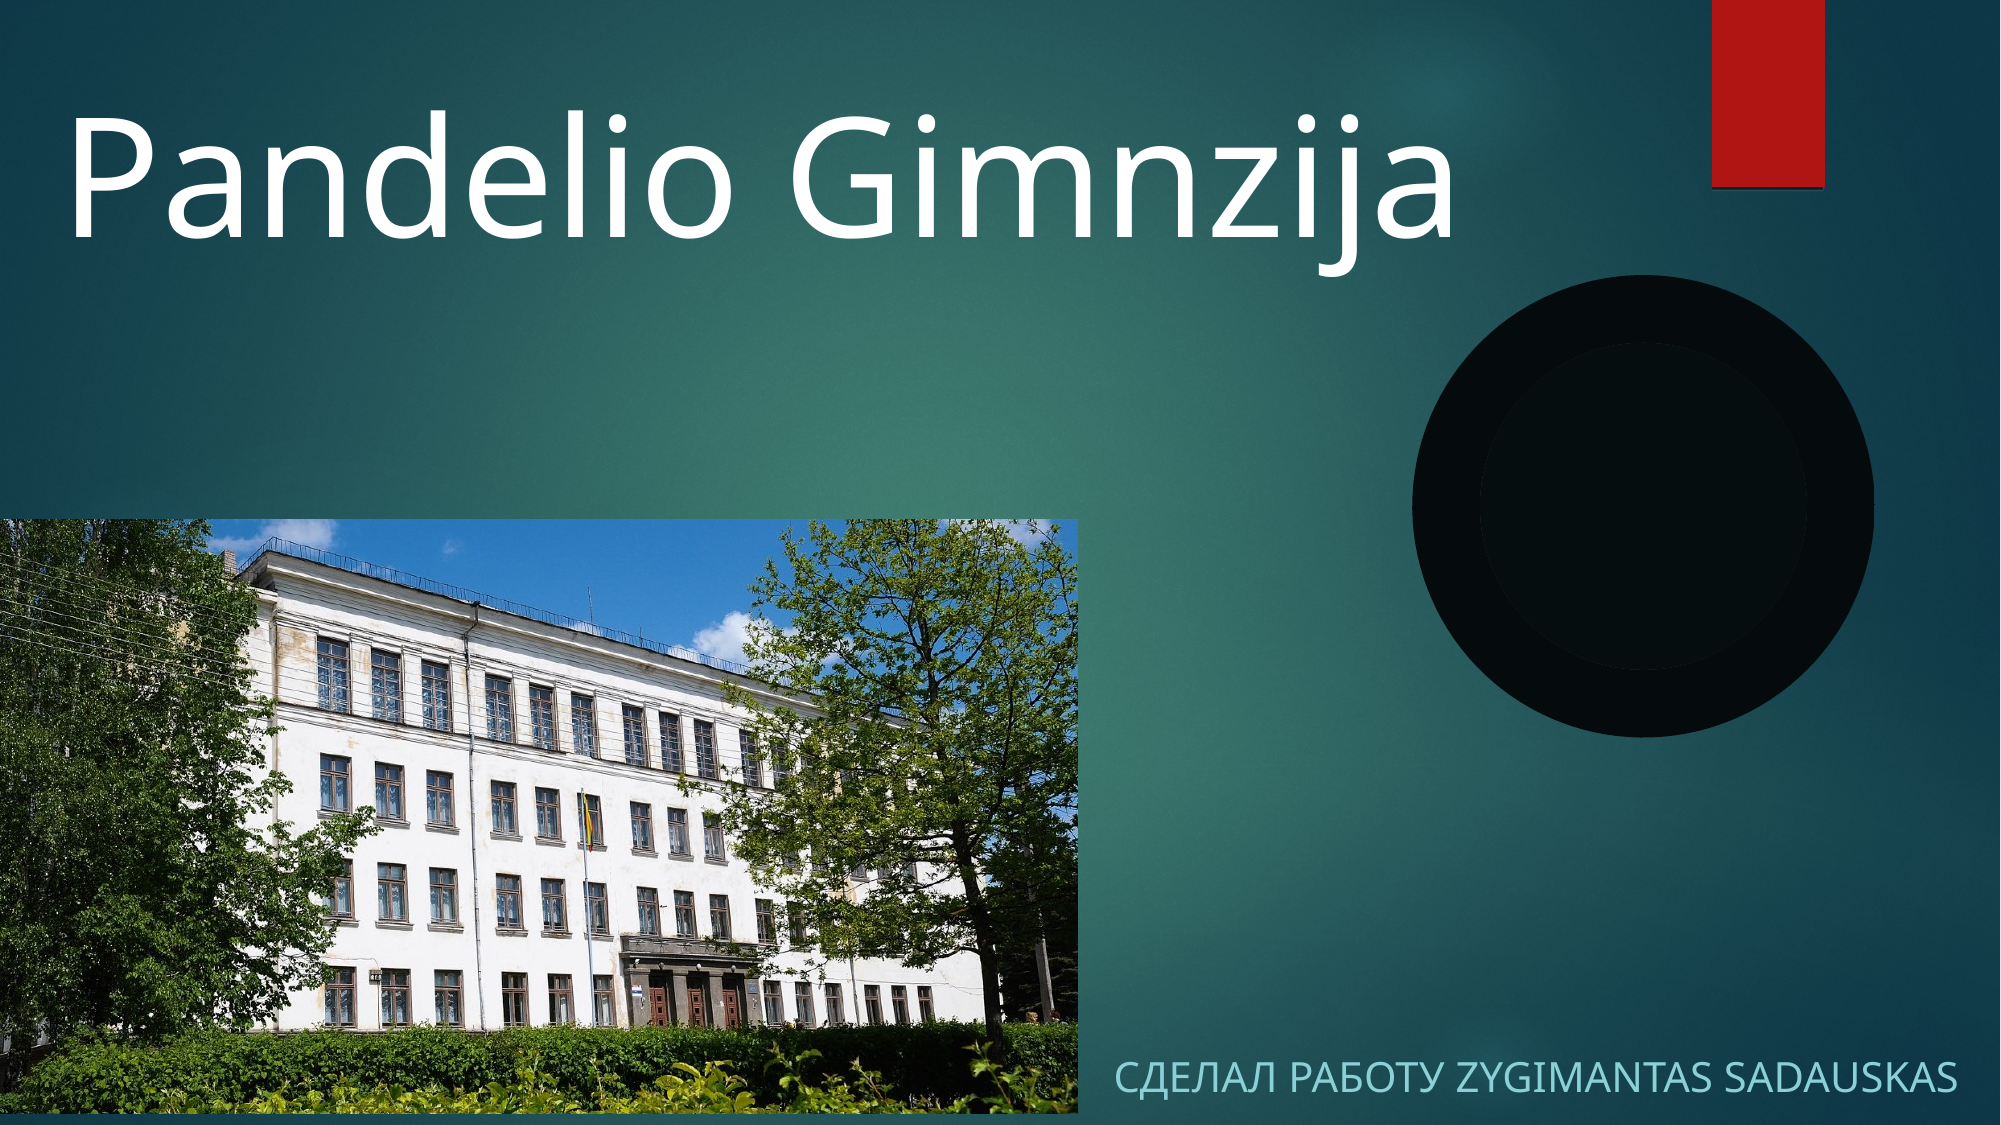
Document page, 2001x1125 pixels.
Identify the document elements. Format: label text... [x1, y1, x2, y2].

title Pandelio Gimnzija [45, 0, 1822, 279]
picture [0, 519, 1078, 1115]
subtitle сделал работу Zygimantas sadauskas [1098, 1043, 2000, 1125]
